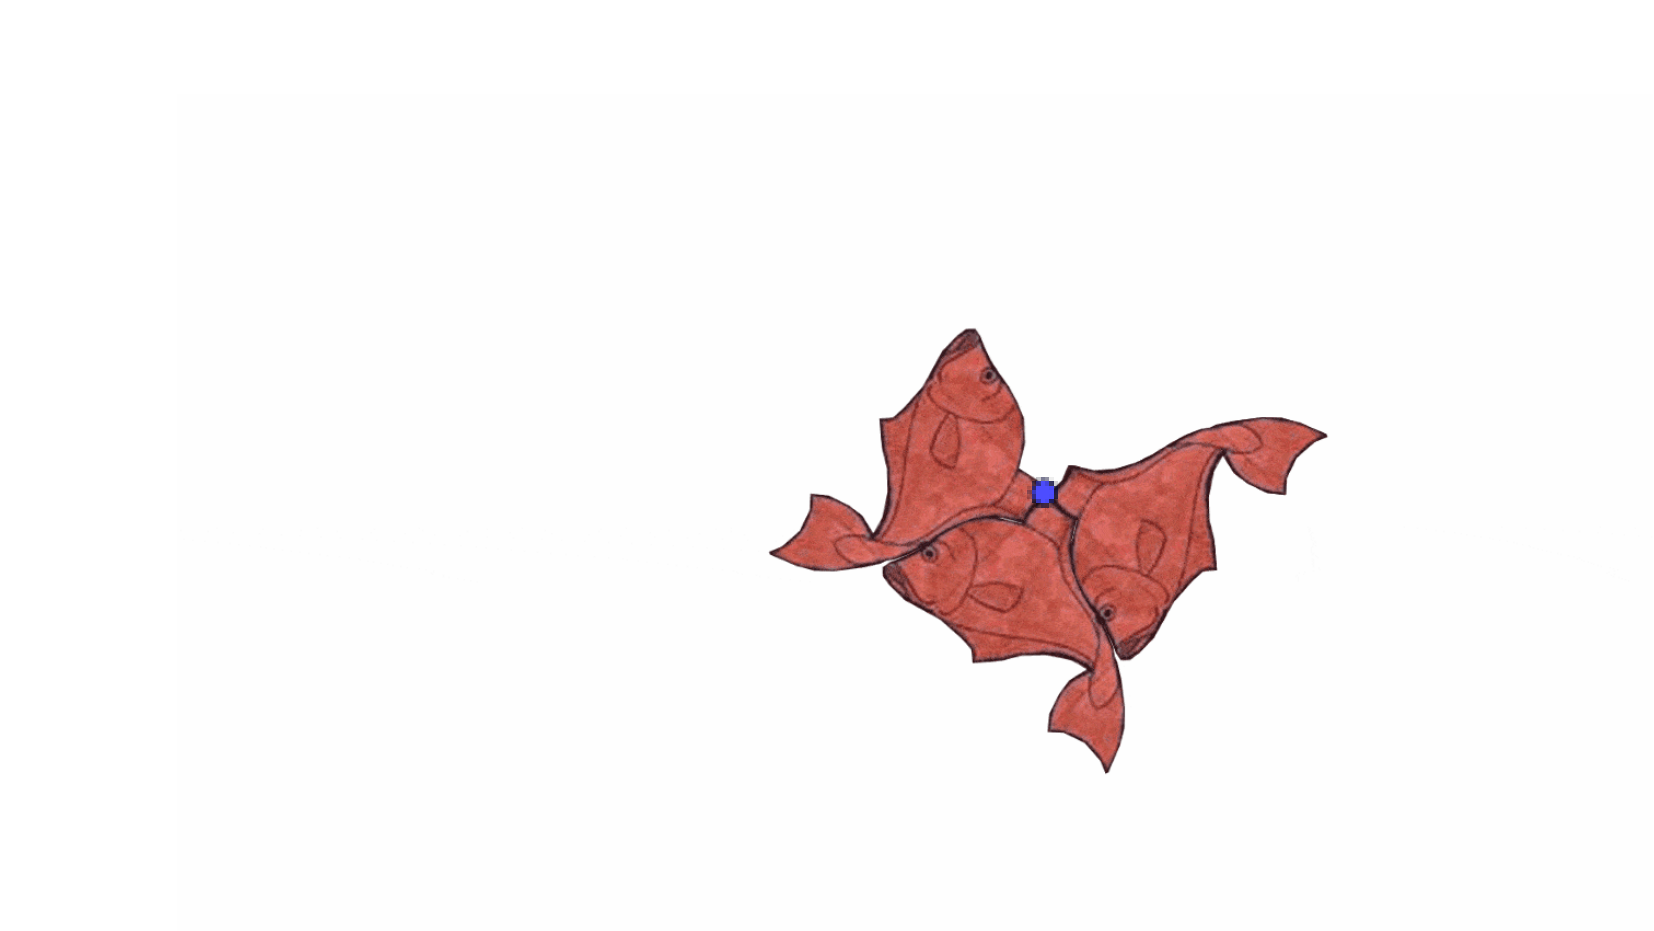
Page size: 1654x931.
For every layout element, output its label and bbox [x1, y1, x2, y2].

picture [177, 94, 1654, 931]
